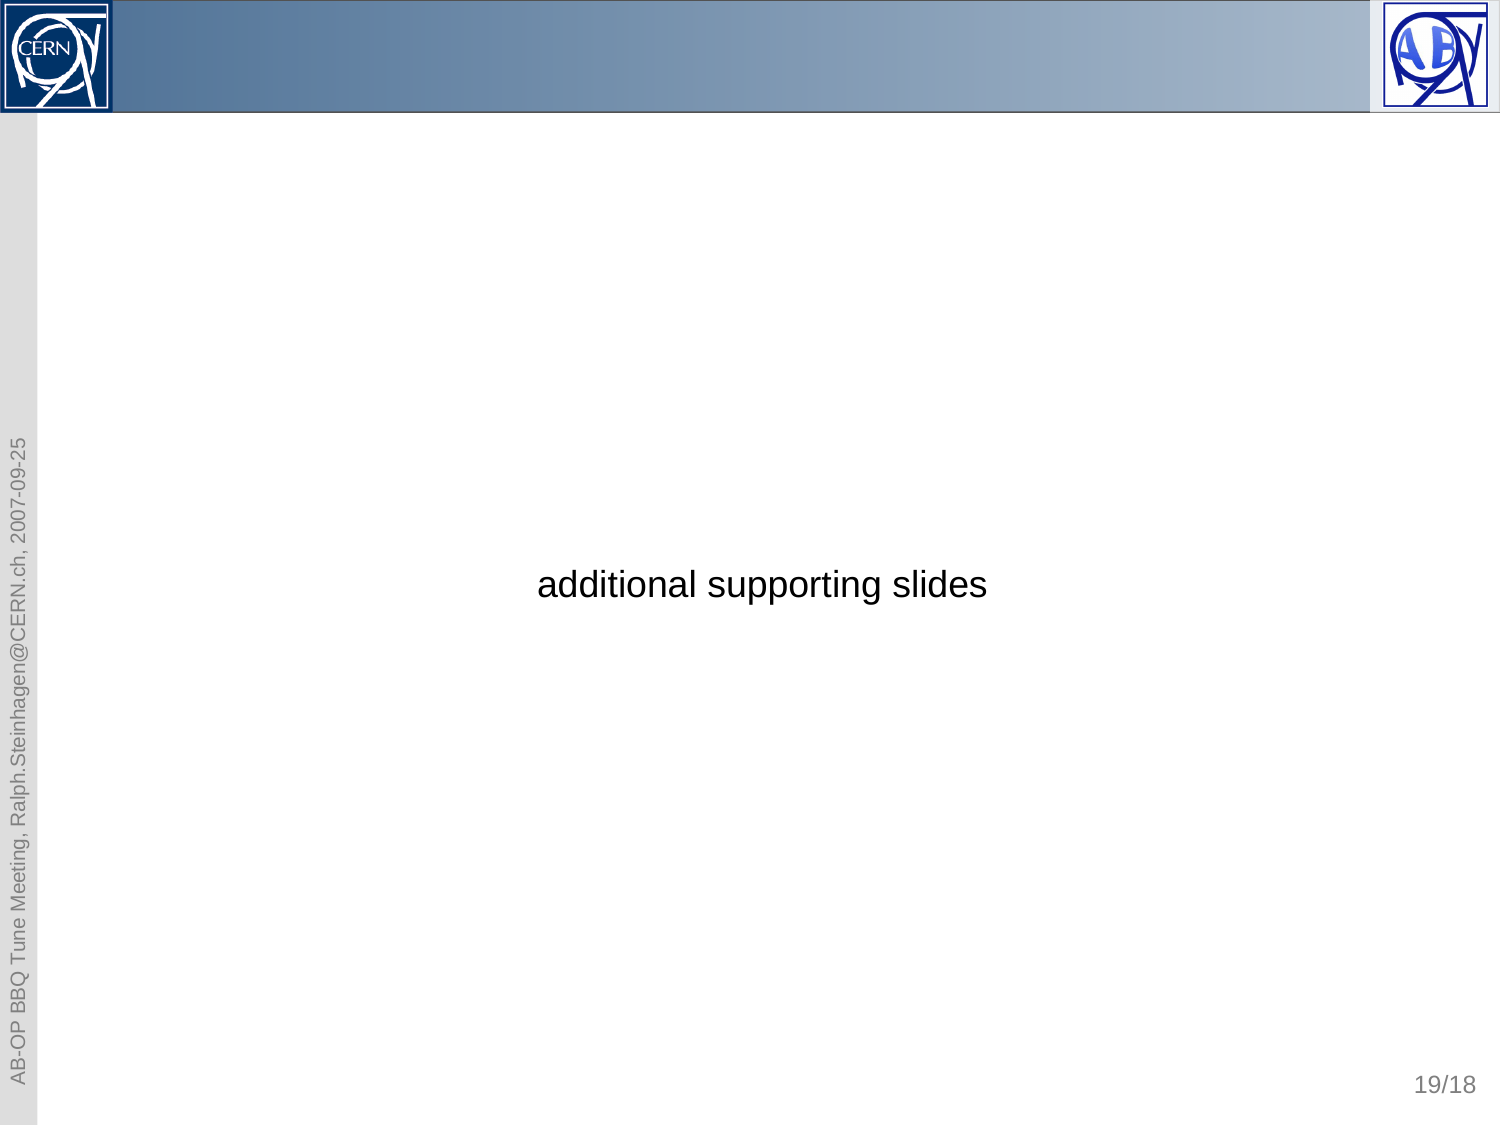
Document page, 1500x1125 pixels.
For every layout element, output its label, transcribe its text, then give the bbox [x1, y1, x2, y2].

subtitle additional supporting slides [87, 145, 1438, 1023]
picture [0, 0, 113, 113]
picture [1382, 1, 1489, 108]
